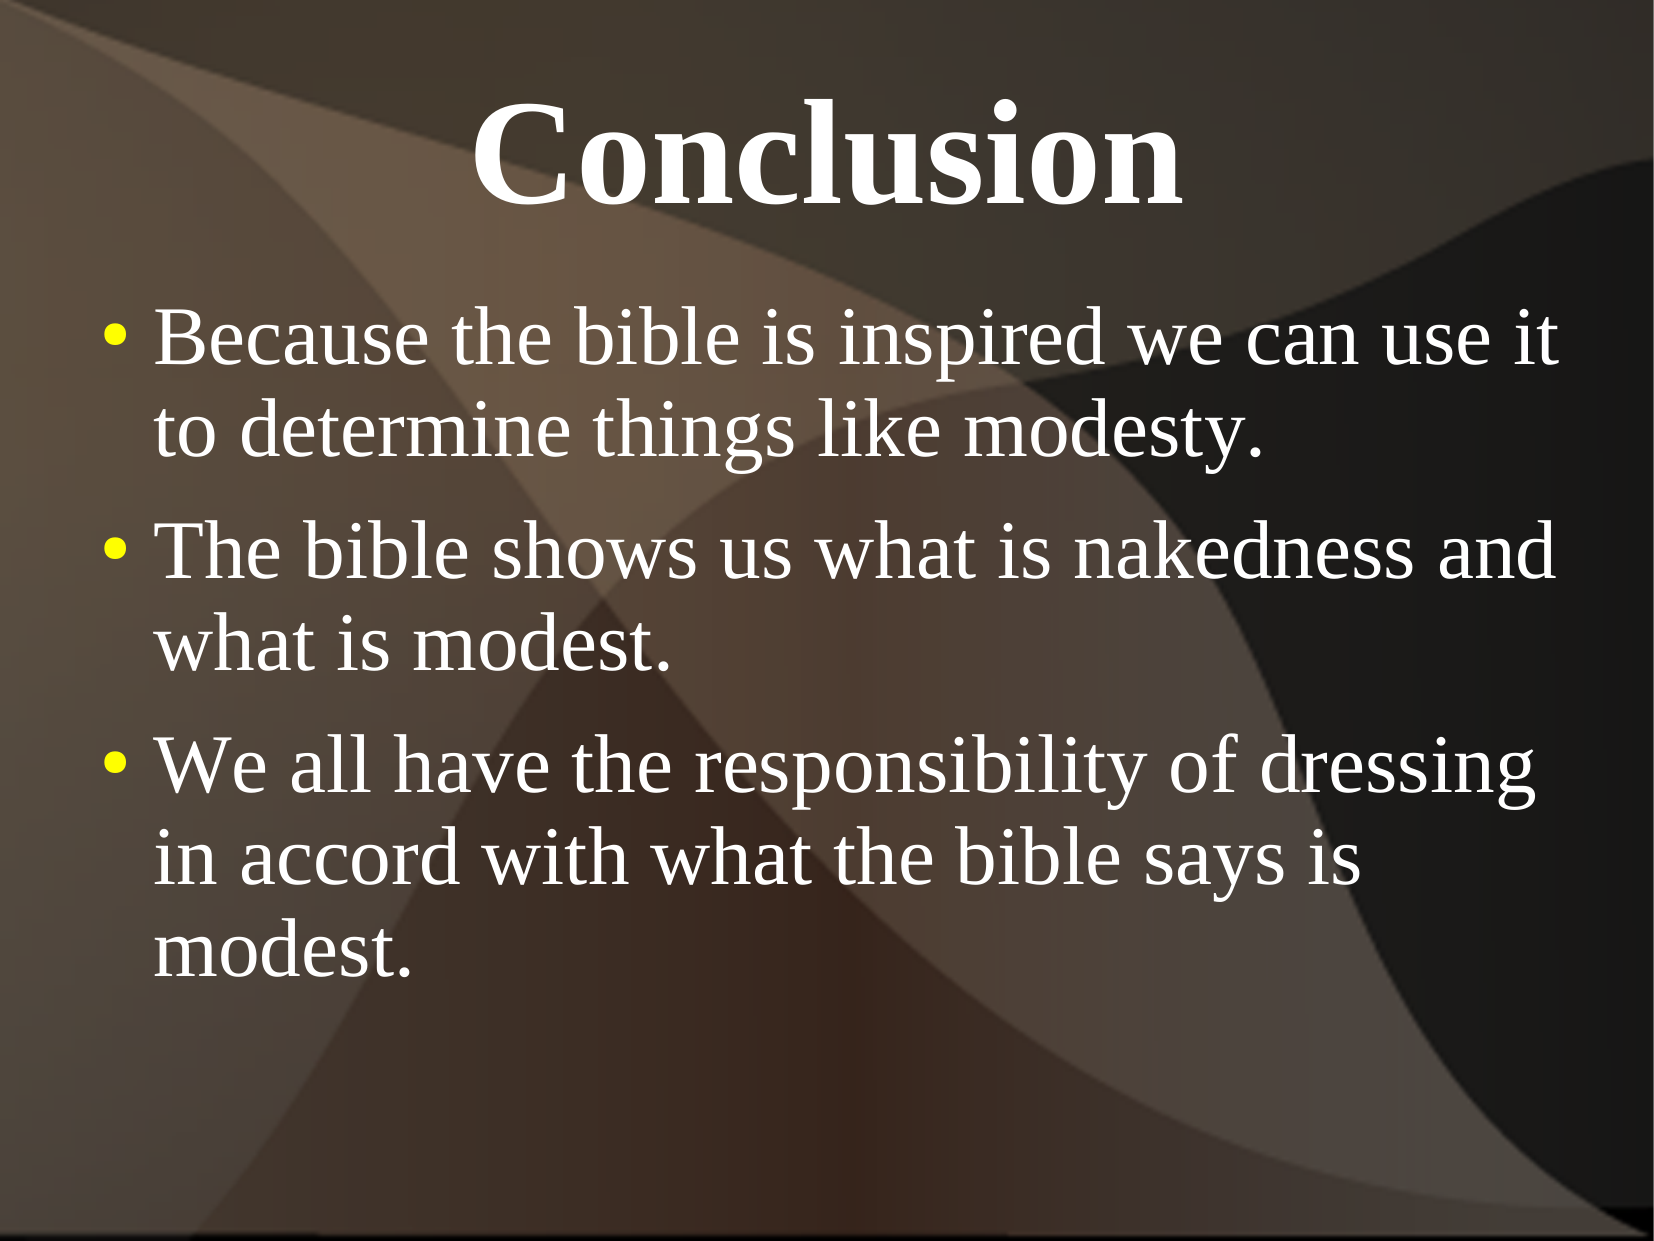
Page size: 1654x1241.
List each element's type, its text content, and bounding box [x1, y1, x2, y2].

picture [0, 0, 1654, 1241]
list Because the bible is inspired we can use it to determine things like modesty. The bible shows us what is nakedness and what is modest. We all have the responsibility of dressing in accord with what the bible says is modest. [82, 290, 1571, 1109]
title Conclusion [82, 49, 1571, 257]
